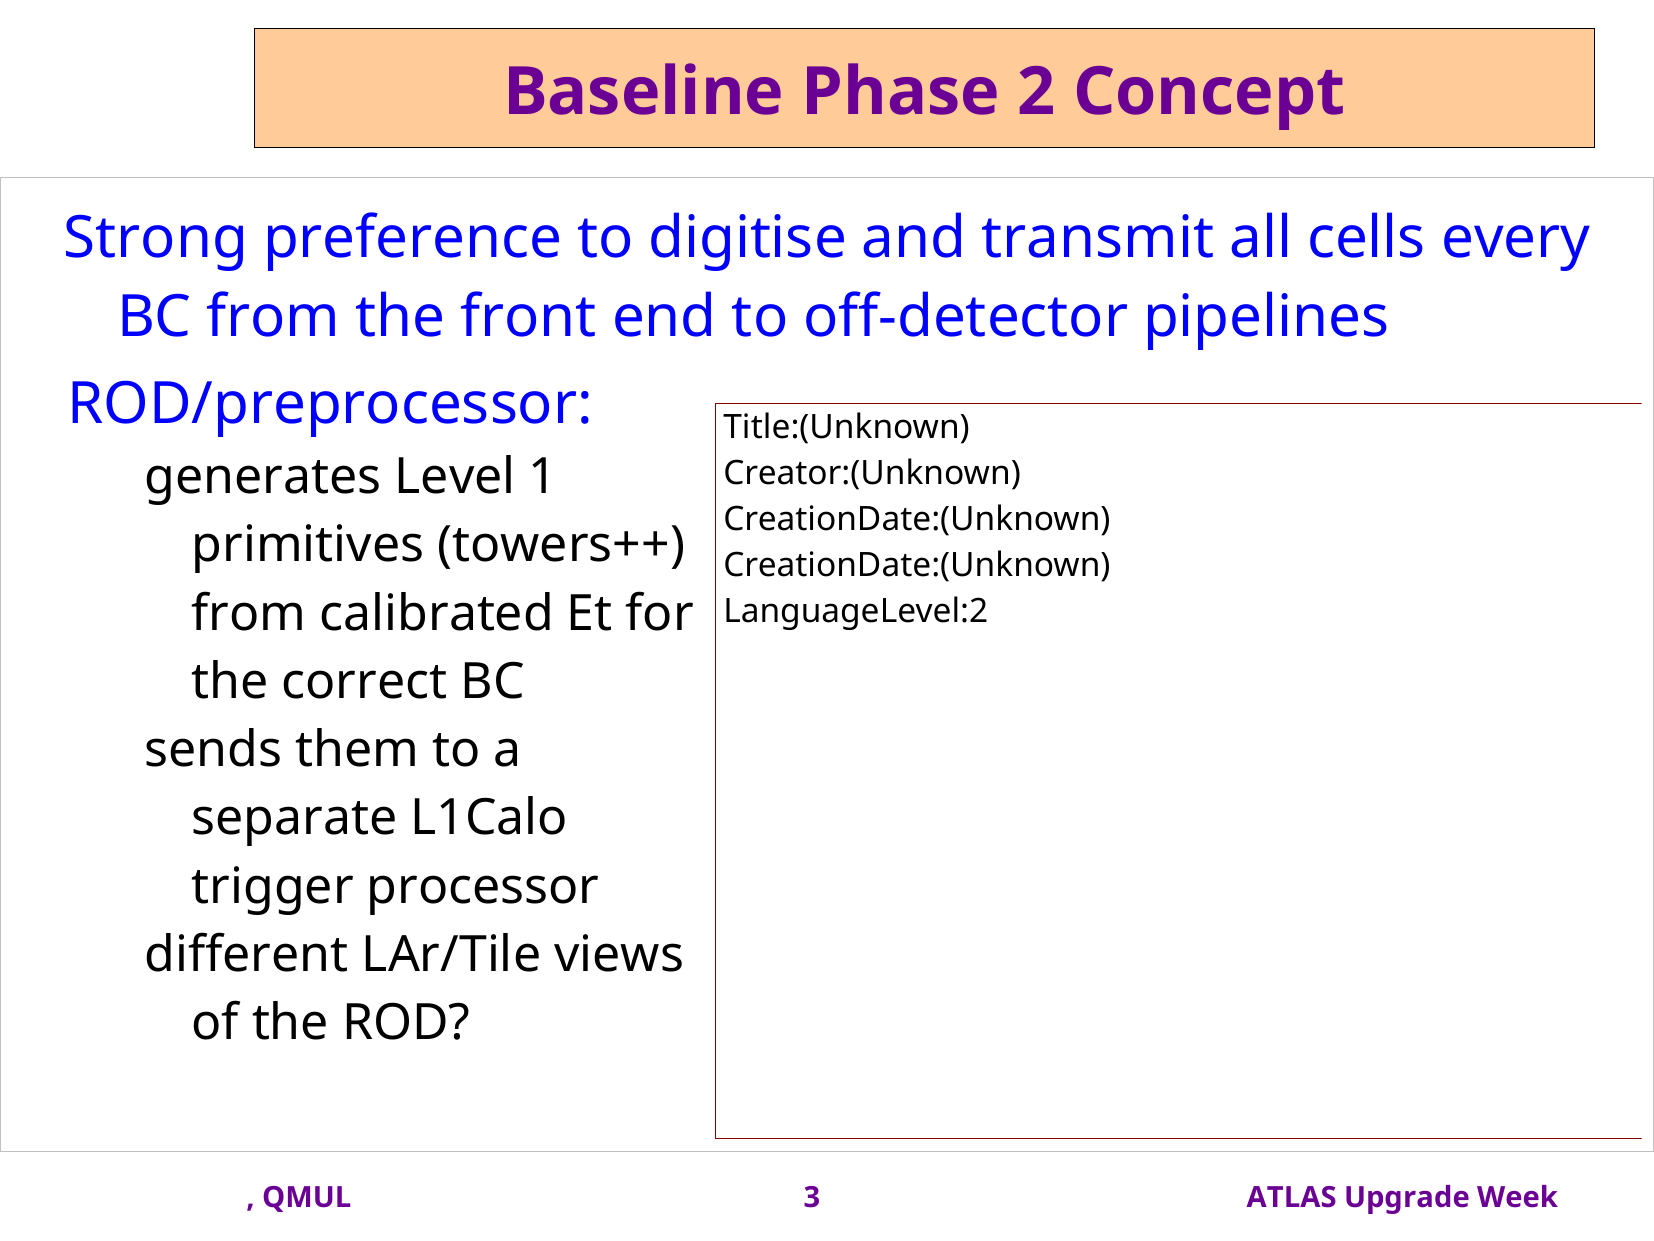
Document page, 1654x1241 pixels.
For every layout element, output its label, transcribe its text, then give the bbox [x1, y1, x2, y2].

list ROD/preprocessor: generates Level 1 primitives (towers++) from calibrated Et for the correct BC sends them to a separate L1Calo trigger processor different LAr/Tile views of the ROD? [50, 360, 701, 1099]
title Baseline Phase 2 Concept [254, 28, 1595, 148]
picture [712, 400, 1642, 1139]
list Strong preference to digitise and transmit all cells every BC from the front end to off-detector pipelines [46, 194, 1627, 359]
